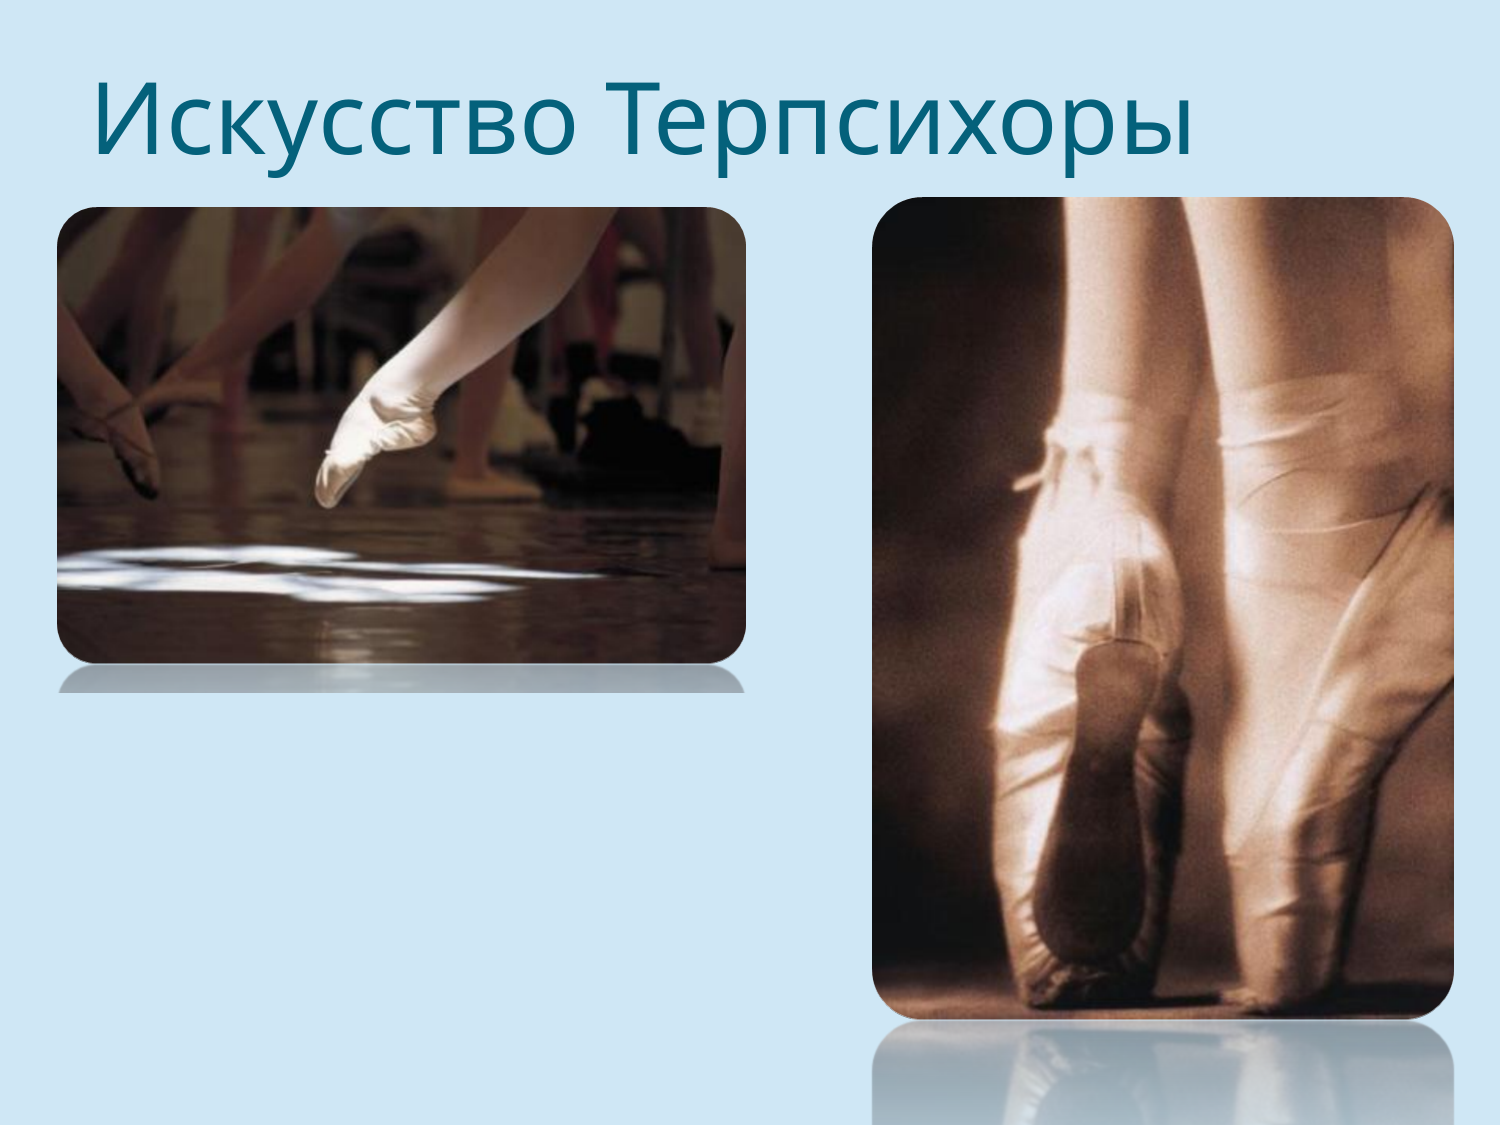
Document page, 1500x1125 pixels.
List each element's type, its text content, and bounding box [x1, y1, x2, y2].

picture [868, 196, 1459, 1125]
title Искусство Терпсихоры [75, 46, 1500, 185]
picture [53, 207, 750, 693]
